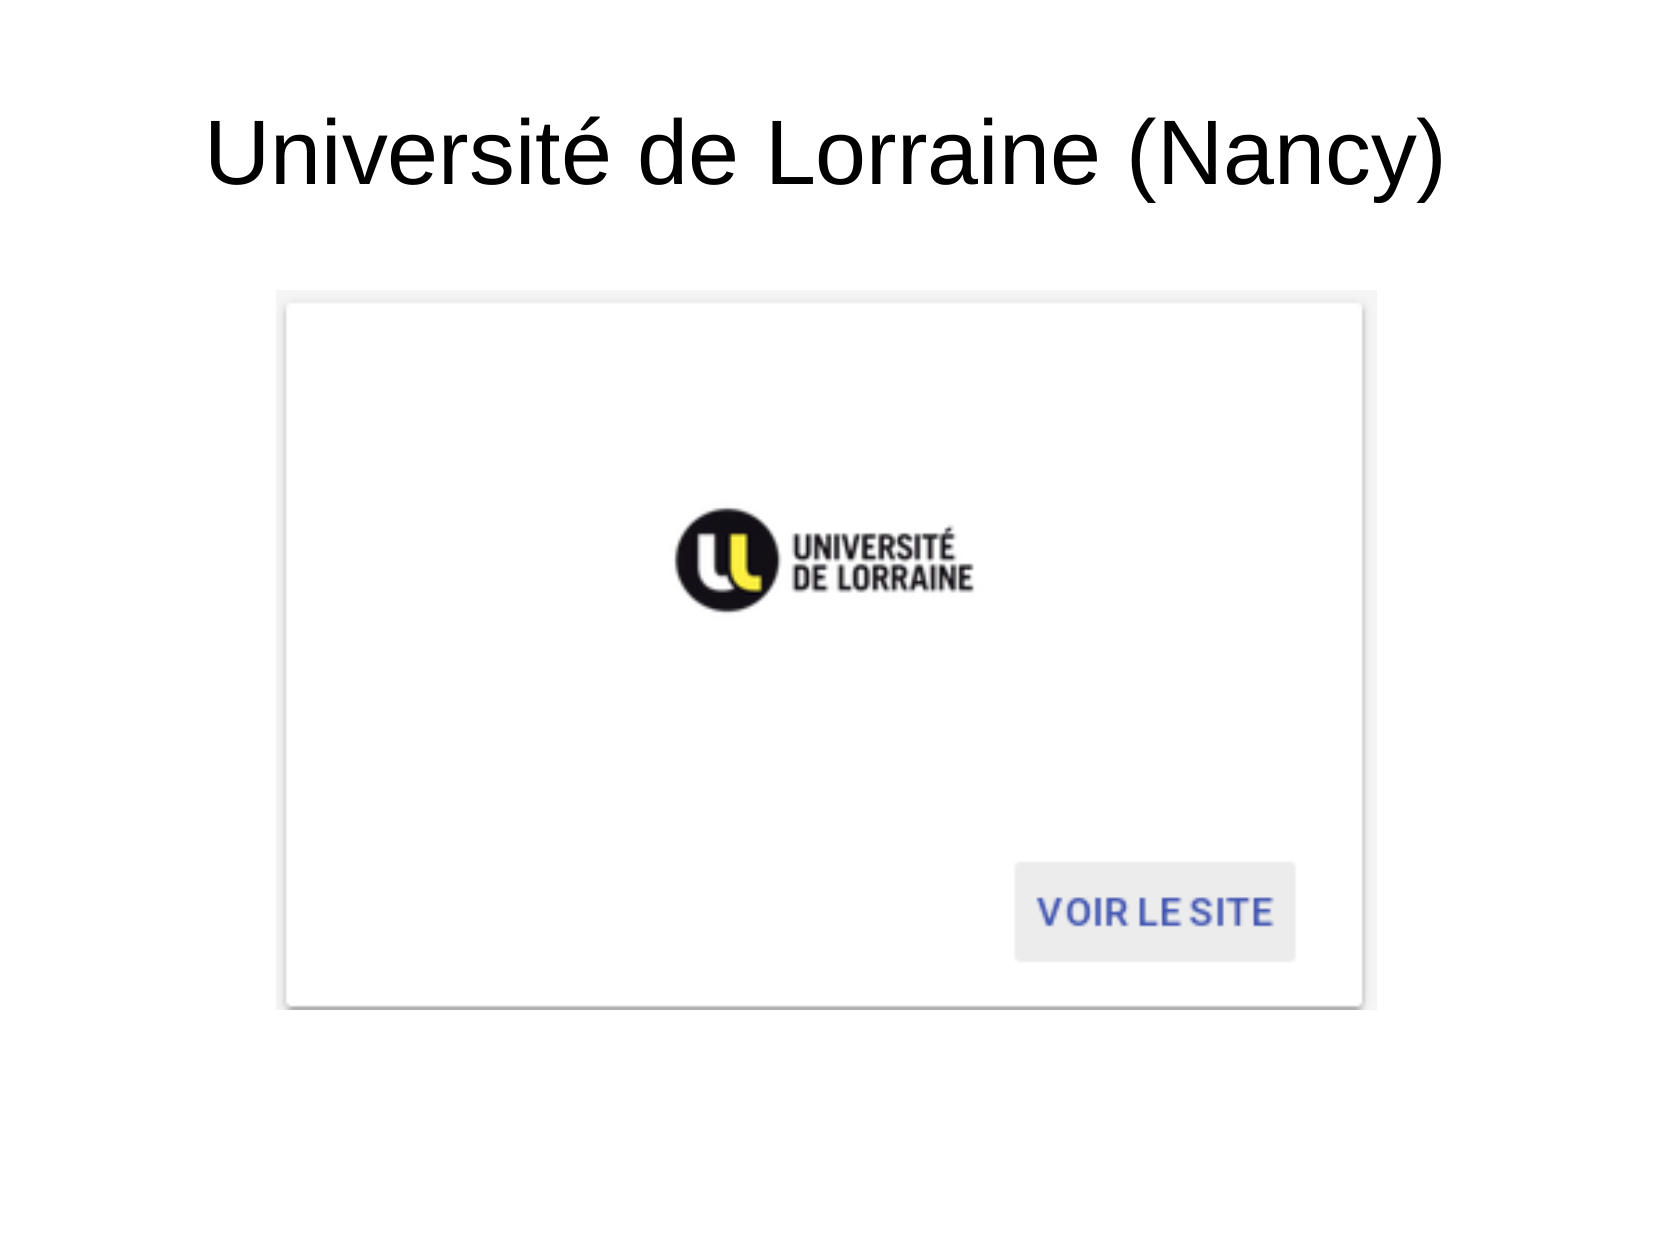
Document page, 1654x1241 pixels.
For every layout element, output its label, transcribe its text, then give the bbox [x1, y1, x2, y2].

title Université de Lorraine (Nancy) [82, 49, 1571, 257]
picture [276, 290, 1377, 1010]
